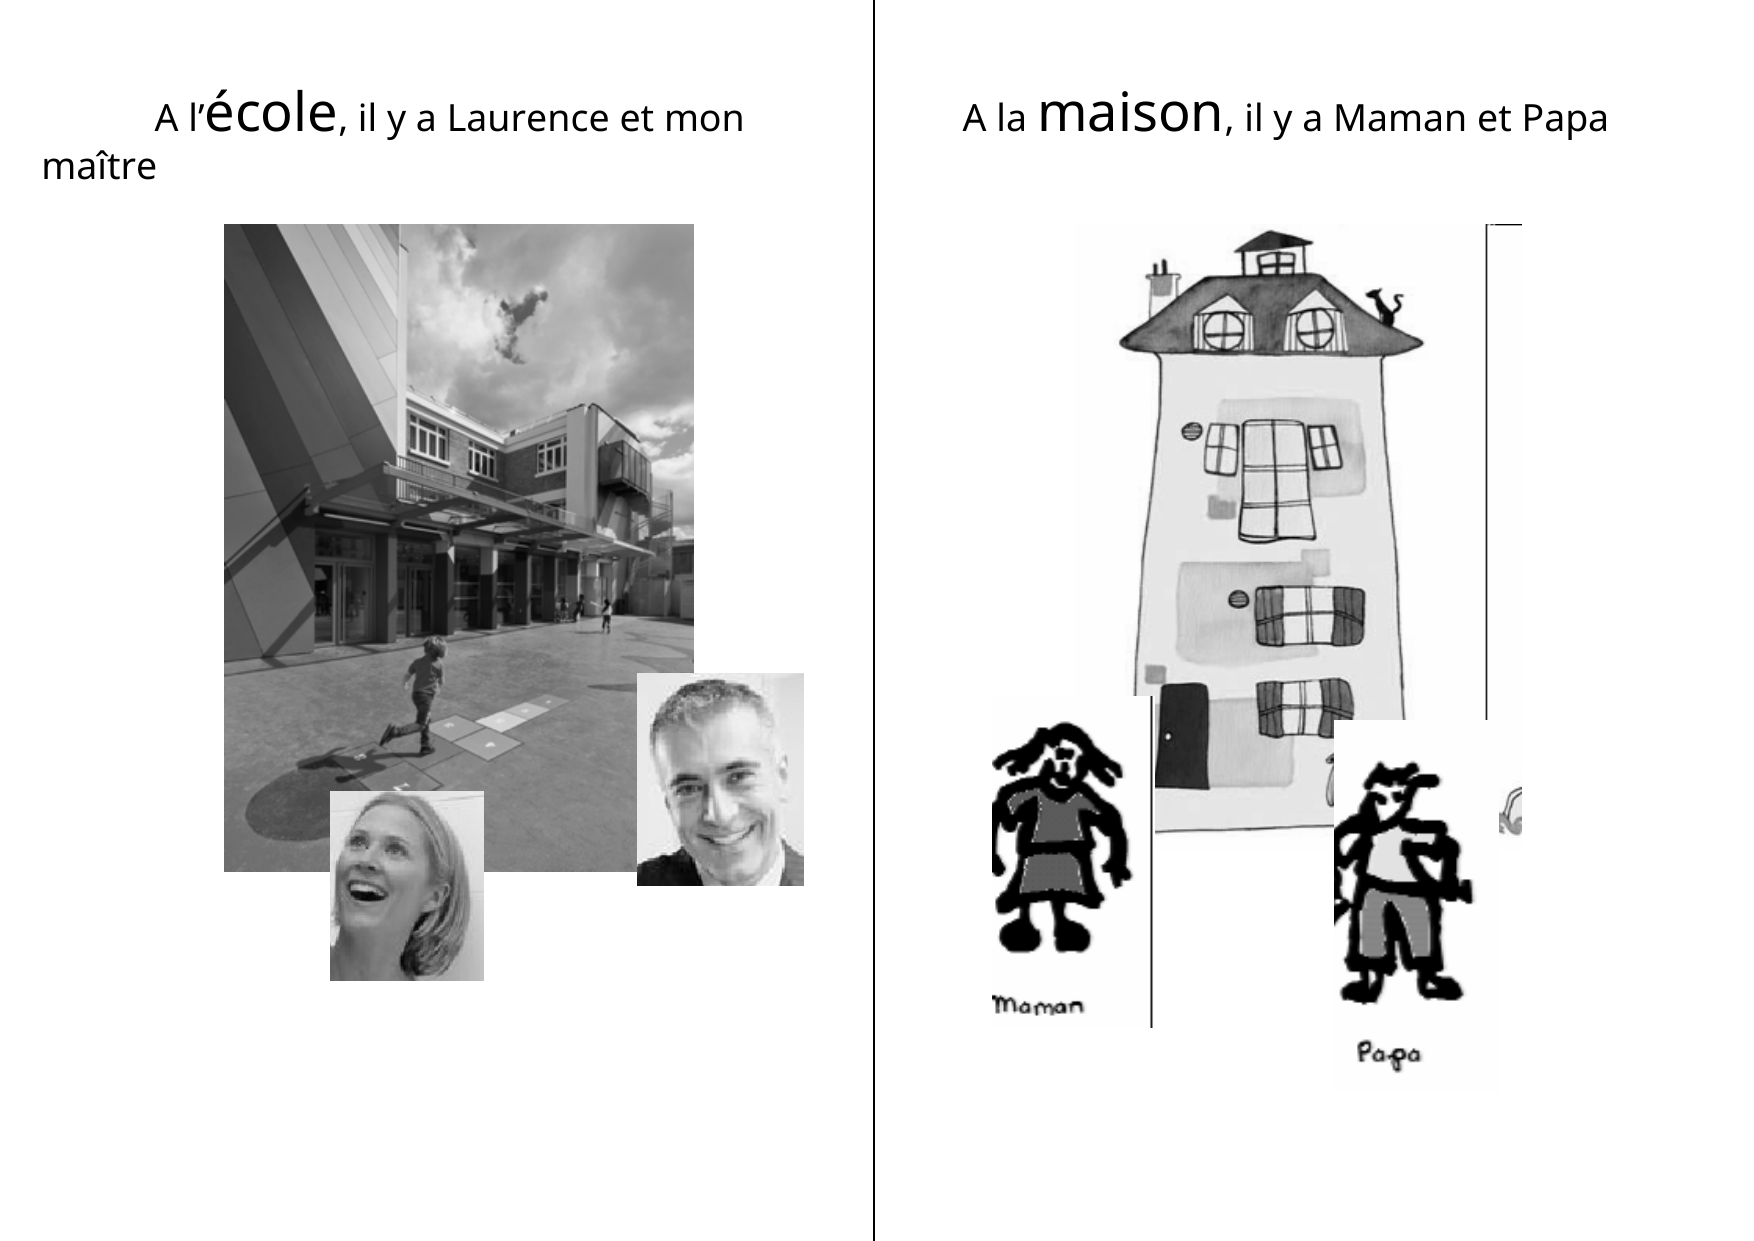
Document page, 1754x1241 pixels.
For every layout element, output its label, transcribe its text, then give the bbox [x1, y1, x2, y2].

text_box AécoA l’école, il y a Laurence et mon maître [35, 70, 863, 225]
picture [992, 224, 1522, 1093]
picture [224, 224, 804, 981]
text_box A la maison, il y a Maman et Papa [956, 70, 1642, 225]
